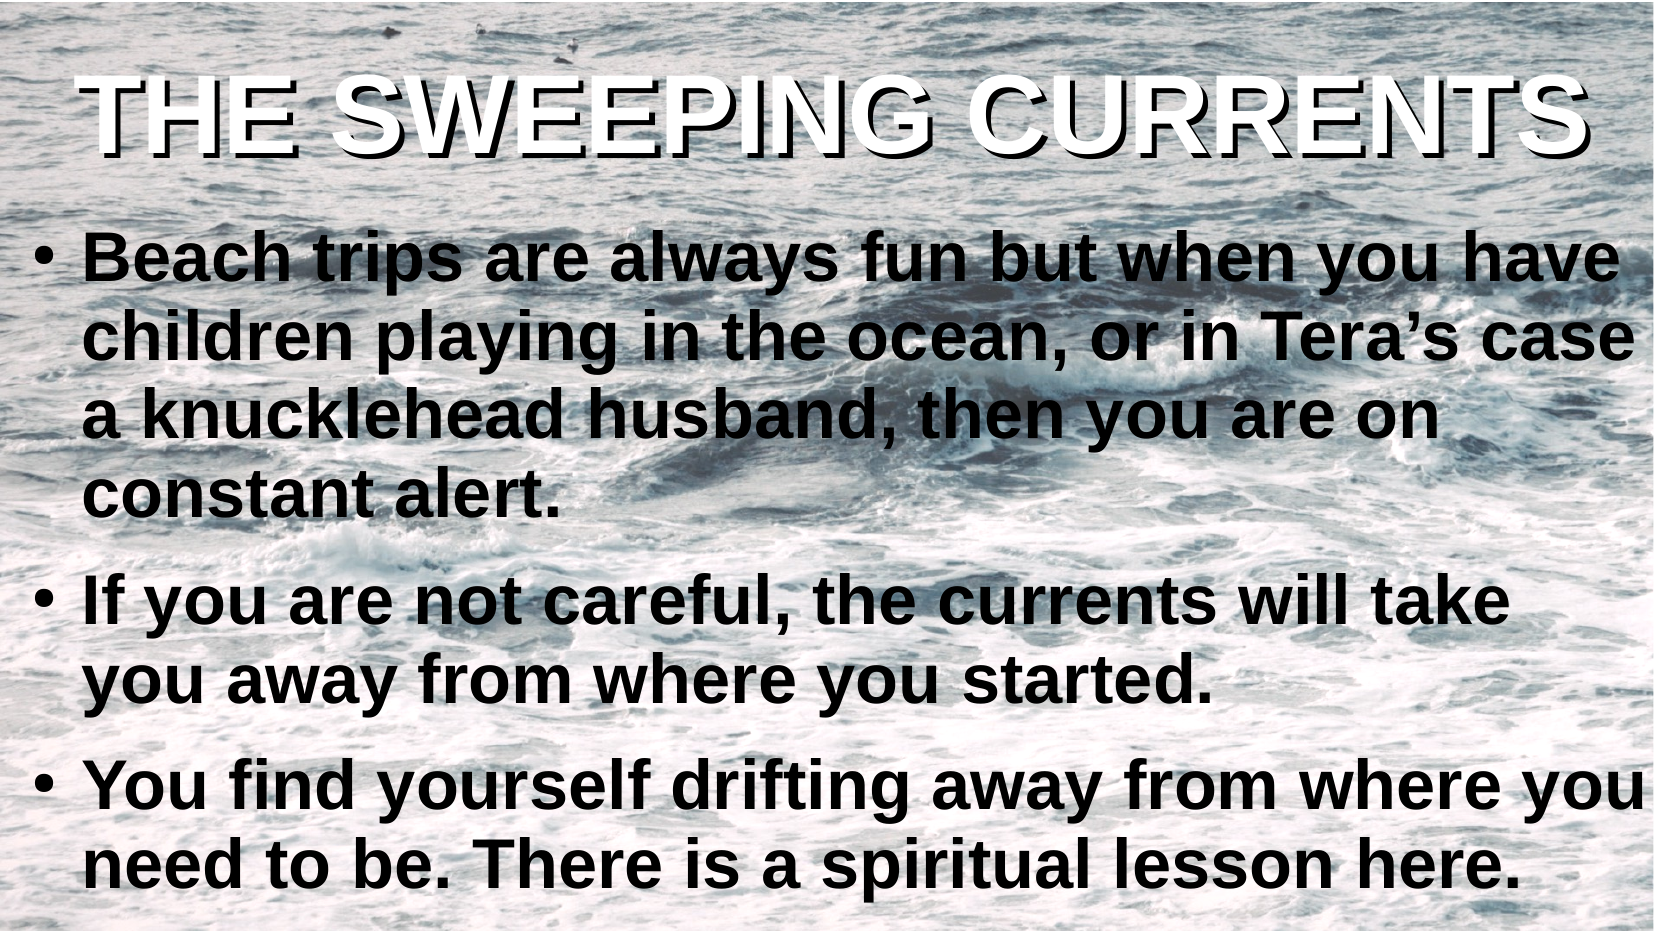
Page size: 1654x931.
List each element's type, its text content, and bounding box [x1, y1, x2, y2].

title THE SWEEPING CURRENTS [30, 37, 1636, 193]
list Beach trips are always fun but when you have children playing in the ocean, or in Tera’s case a knucklehead husband, then you are on constant alert. If you are not careful, the currents will take you away from where you started. You find yourself drifting away from where you need to be. There is a spiritual lesson here. [15, 217, 1654, 931]
picture [0, 2, 1654, 931]
